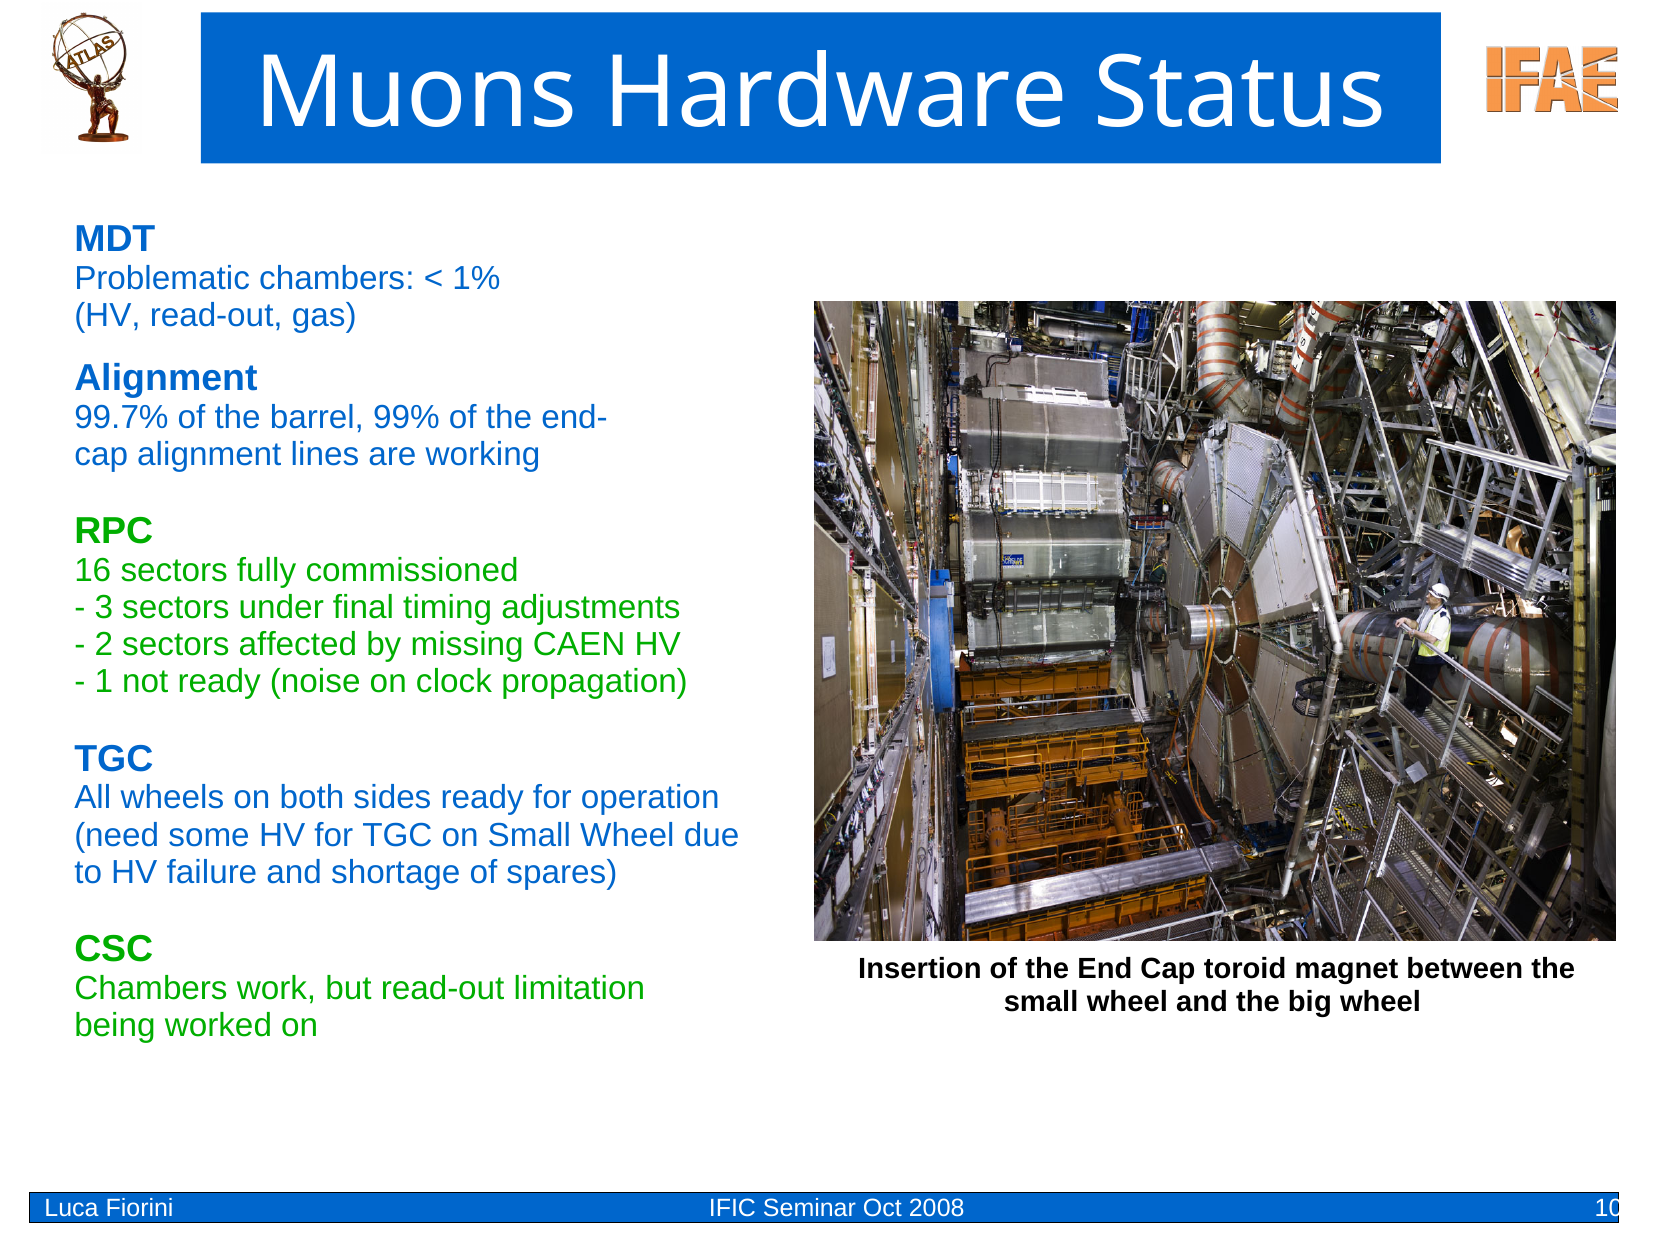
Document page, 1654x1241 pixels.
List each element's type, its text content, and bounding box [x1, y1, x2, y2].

text_box MDT Problematic chambers: < 1% (HV, read-out, gas) Alignment 99.7% of the barrel, 99% of the end- cap alignment lines are working RPC 16 sectors fully commissioned - 3 sectors under final timing adjustments - 2 sectors affected by missing CAEN HV - 1 not ready (noise on clock propagation) TGC All wheels on both sides ready for operation (need some HV for TGC on Small Wheel due to HV failure and shortage of spares) CSC Chambers work, but read-out limitation being worked on [59, 209, 756, 1051]
text_box Luca Fiorini IFIC Seminar Oct 2008 10 [29, 1192, 1619, 1223]
picture [1486, 46, 1618, 112]
picture [41, 2, 142, 154]
picture [814, 301, 1616, 941]
text_box Insertion of the End Cap toroid magnet between the small wheel and the big wheel [809, 944, 1625, 1036]
text_box Muons Hardware Status [200, 12, 1441, 148]
